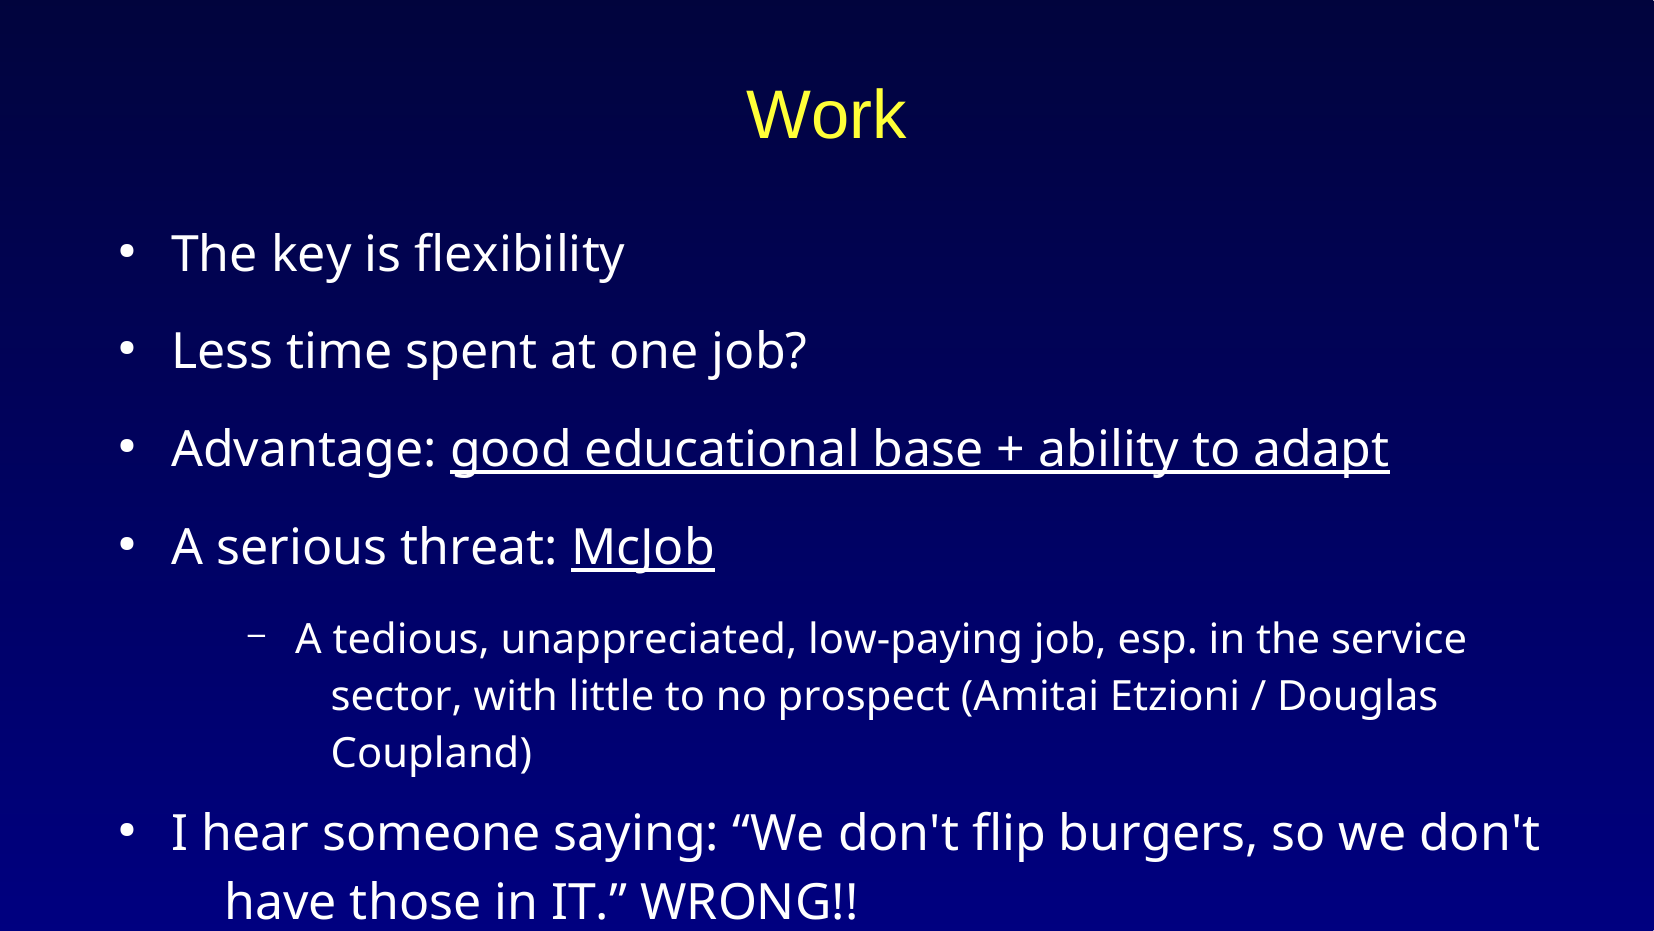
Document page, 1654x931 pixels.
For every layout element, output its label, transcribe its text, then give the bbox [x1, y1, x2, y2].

list The key is flexibility Less time spent at one job? Advantage: good educational base + ability to adapt A serious threat: McJob A tedious, unappreciated, low-paying job, esp. in the service sector, with little to no prospect (Amitai Etzioni / Douglas Coupland) I hear someone saying: “We don't flip burgers, so we don't have those in IT.” WRONG!! [82, 217, 1571, 860]
title Work [82, 37, 1571, 193]
